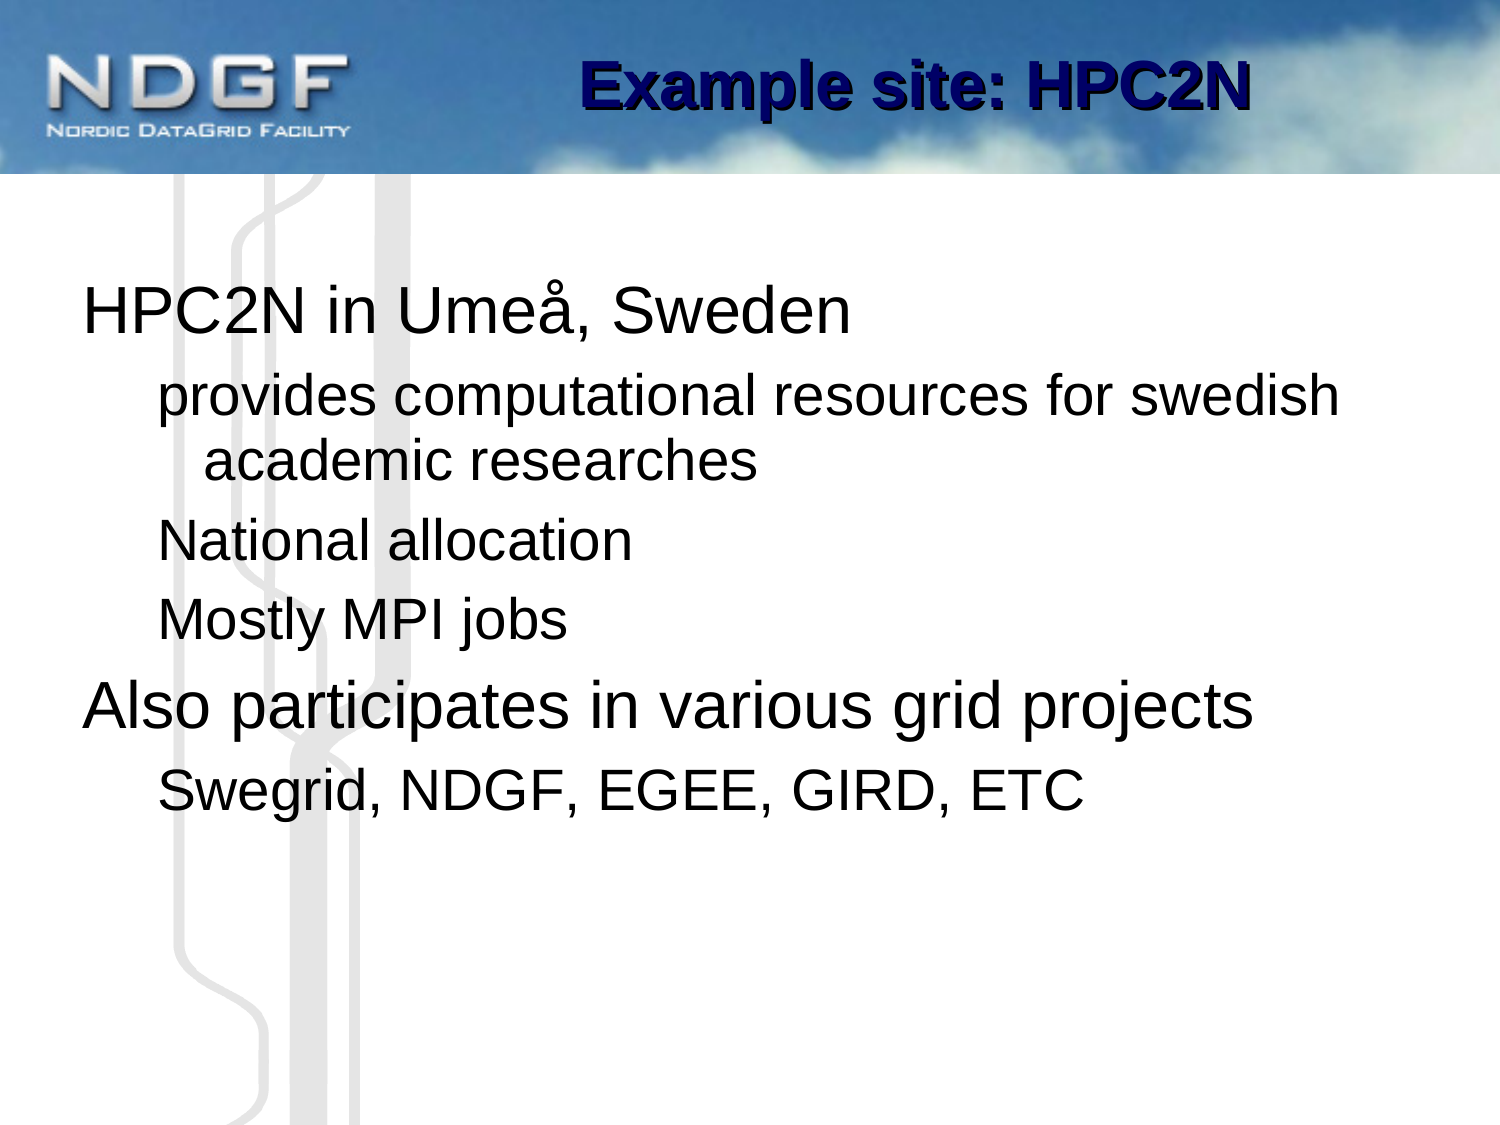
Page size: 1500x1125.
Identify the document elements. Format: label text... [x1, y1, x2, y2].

picture [0, 0, 1500, 1125]
list HPC2N in Umeå, Sweden provides computational resources for swedish academic researches National allocation Mostly MPI jobs Also participates in various grid projects Swegrid, NDGF, EGEE, GIRD, ETC [67, 265, 1418, 1009]
title Example site: HPC2N [372, 19, 1459, 149]
